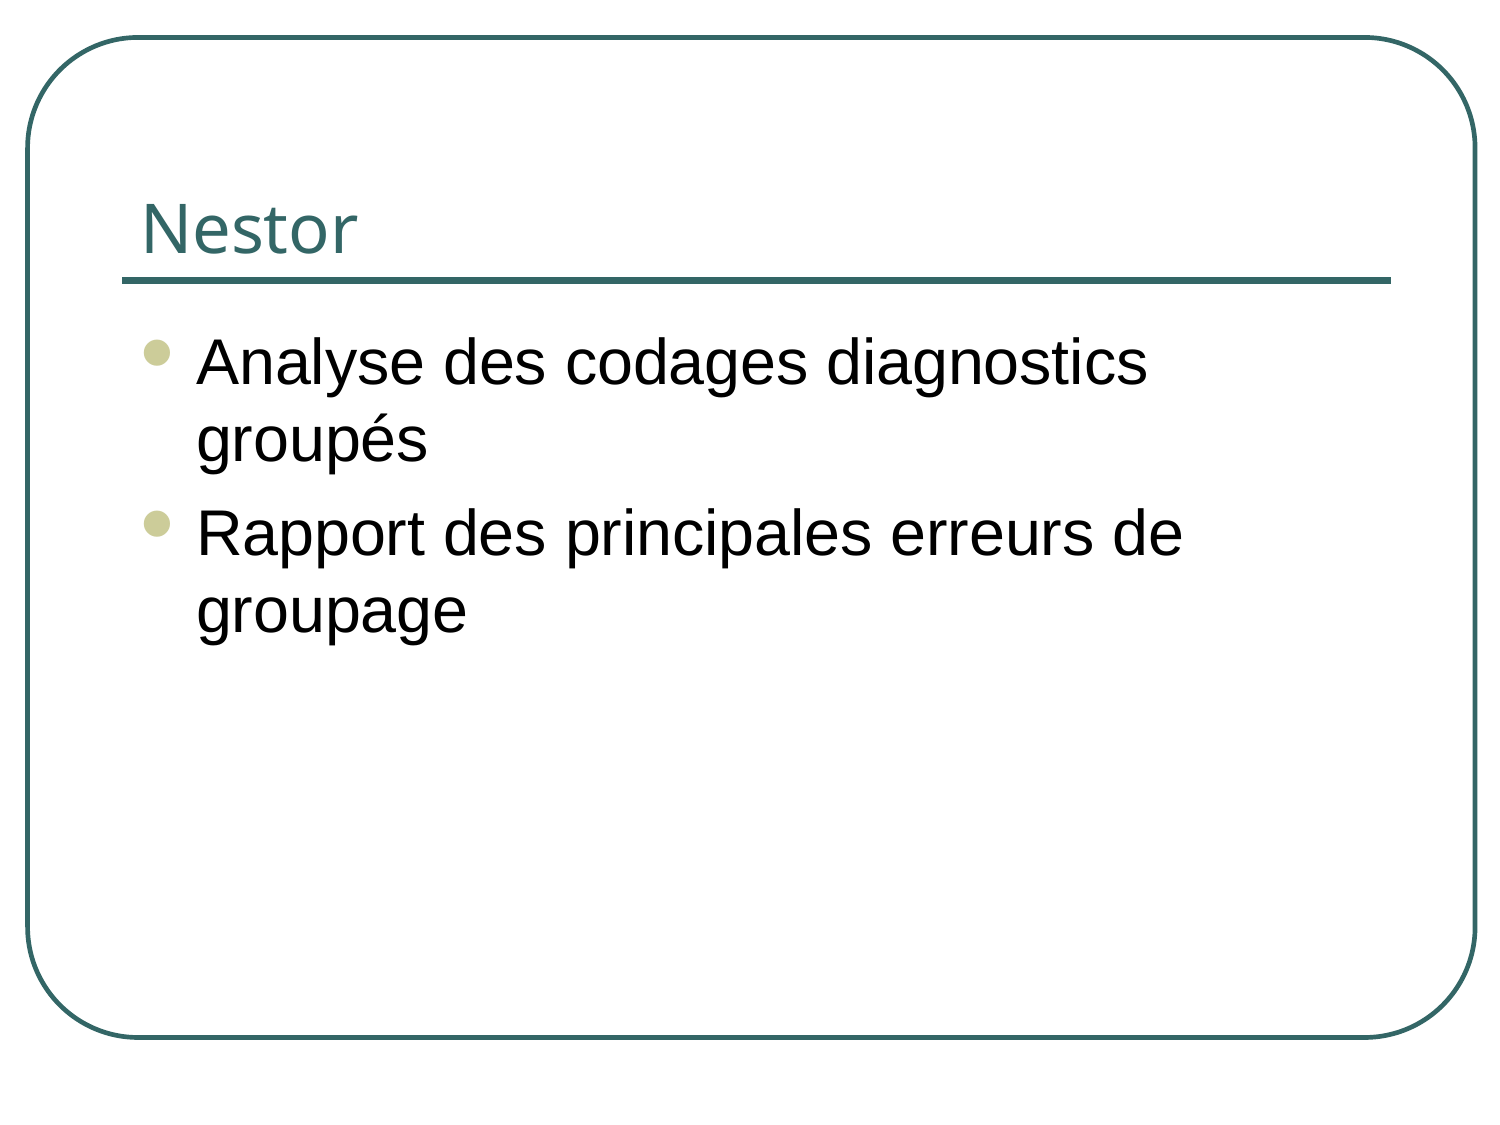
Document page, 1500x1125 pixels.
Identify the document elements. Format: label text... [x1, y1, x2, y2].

title Nestor [125, 87, 1388, 275]
list Analyse des codages diagnostics groupés Rapport des principales erreurs de groupage [125, 312, 1388, 976]
